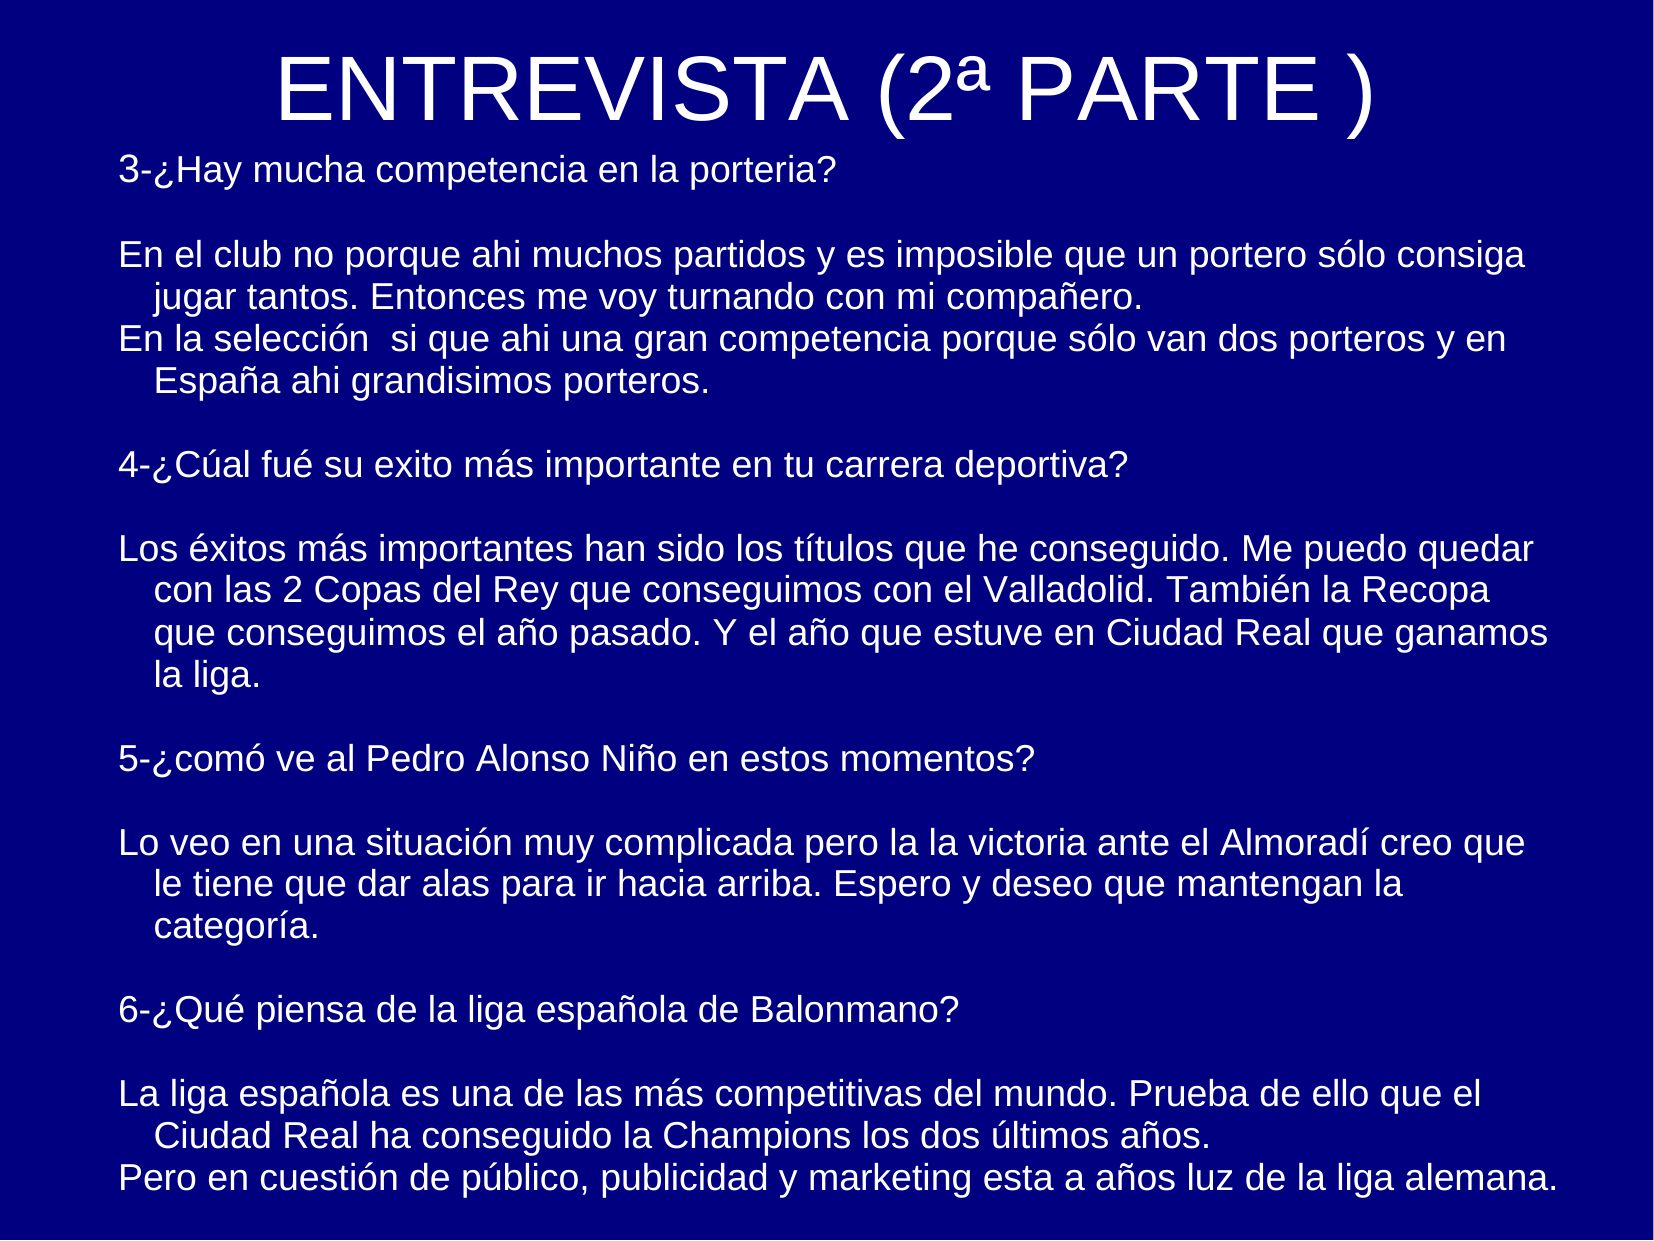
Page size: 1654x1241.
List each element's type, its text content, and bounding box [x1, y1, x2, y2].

title ENTREVISTA (2ª PARTE ) [82, 29, 1571, 148]
subtitle 3-¿Hay mucha competencia en la porteria? En el club no porque ahi muchos partidos y es imposible que un portero sólo consiga jugar tantos. Entonces me voy turnando con mi compañero. En la selección si que ahi una gran competencia porque sólo van dos porteros y en España ahi grandisimos porteros. 4-¿Cúal fué su exito más importante en tu carrera deportiva? Los éxitos más importantes han sido los títulos que he conseguido. Me puedo quedar con las 2 Copas del Rey que conseguimos con el Valladolid. También la Recopa que conseguimos el año pasado. Y el año que estuve en Ciudad Real que ganamos la liga. 5-¿comó ve al Pedro Alonso Niño en estos momentos? Lo veo en una situación muy complicada pero la la victoria ante el Almoradí creo que le tiene que dar alas para ir hacia arriba. Espero y deseo que mantengan la categoría. 6-¿Qué piensa de la liga española de Balonmano? La liga española es una de las más competitivas del mundo. Prueba de ello que el Ciudad Real ha conseguido la Champions los dos últimos años. Pero en cuestión de público, publicidad y marketing esta a años luz de la liga alemana. [118, 147, 1561, 1241]
